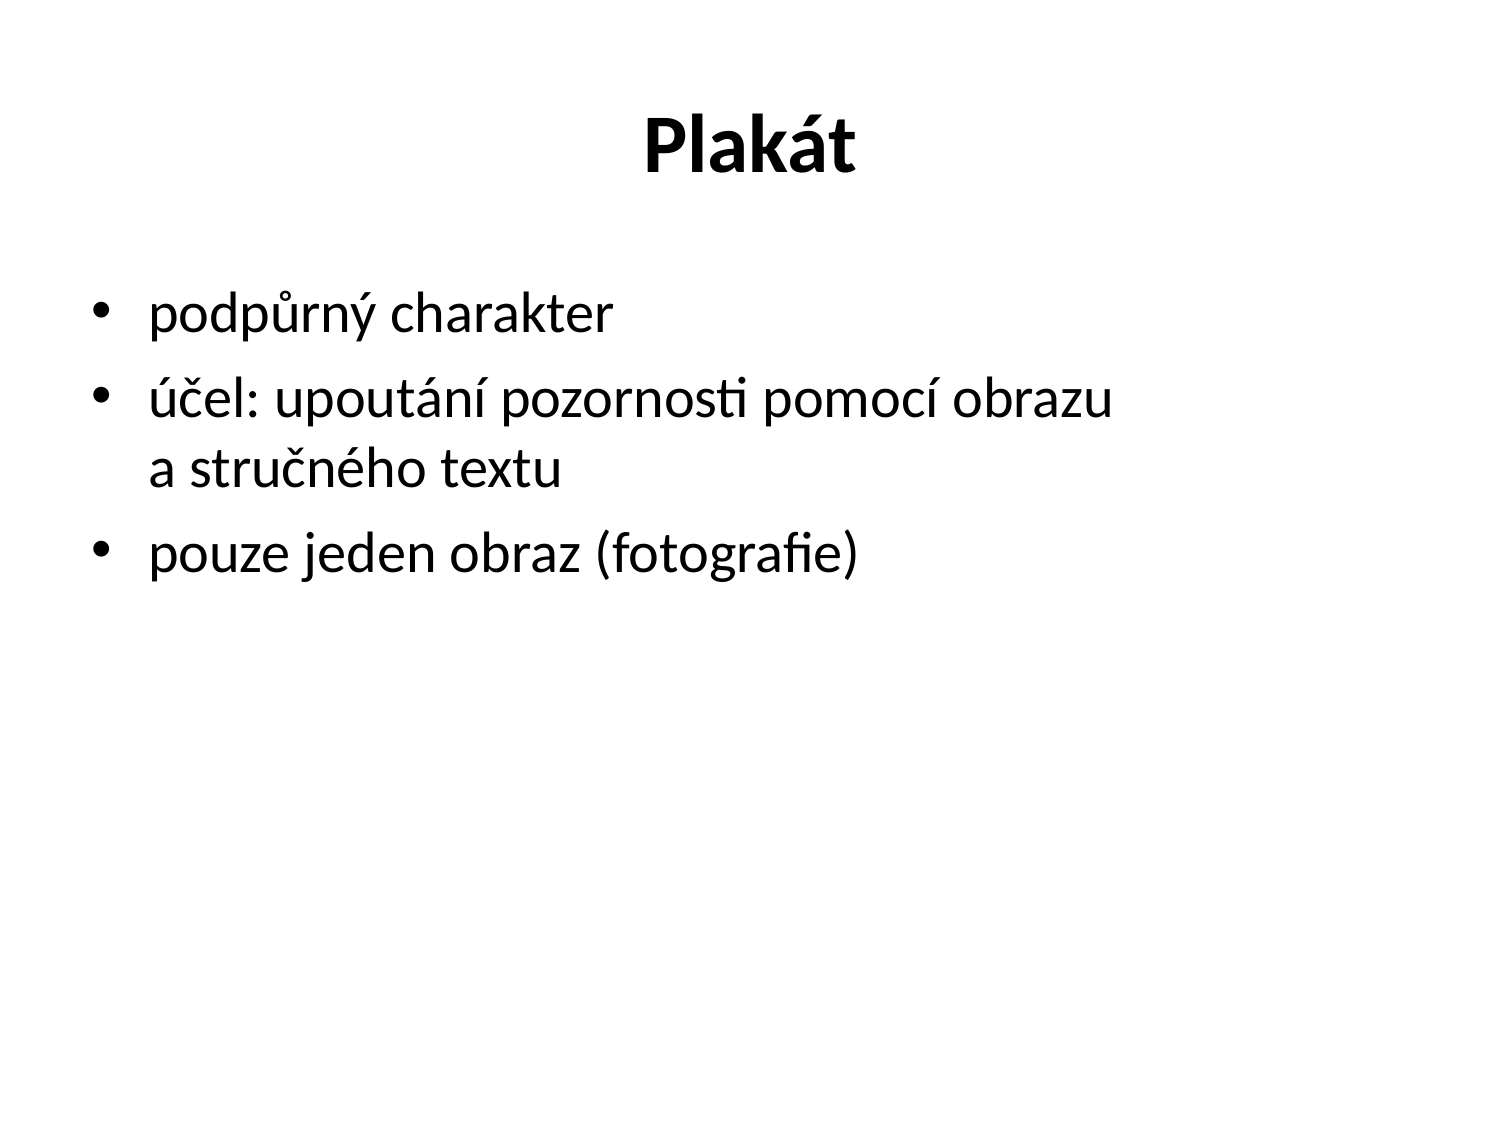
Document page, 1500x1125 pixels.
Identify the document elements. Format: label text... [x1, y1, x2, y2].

title Plakát [75, 45, 1426, 233]
list podpůrný charakter účel: upoutání pozornosti pomocí obrazu a stručného textu pouze jeden obraz (fotografie) [76, 267, 1427, 1010]
